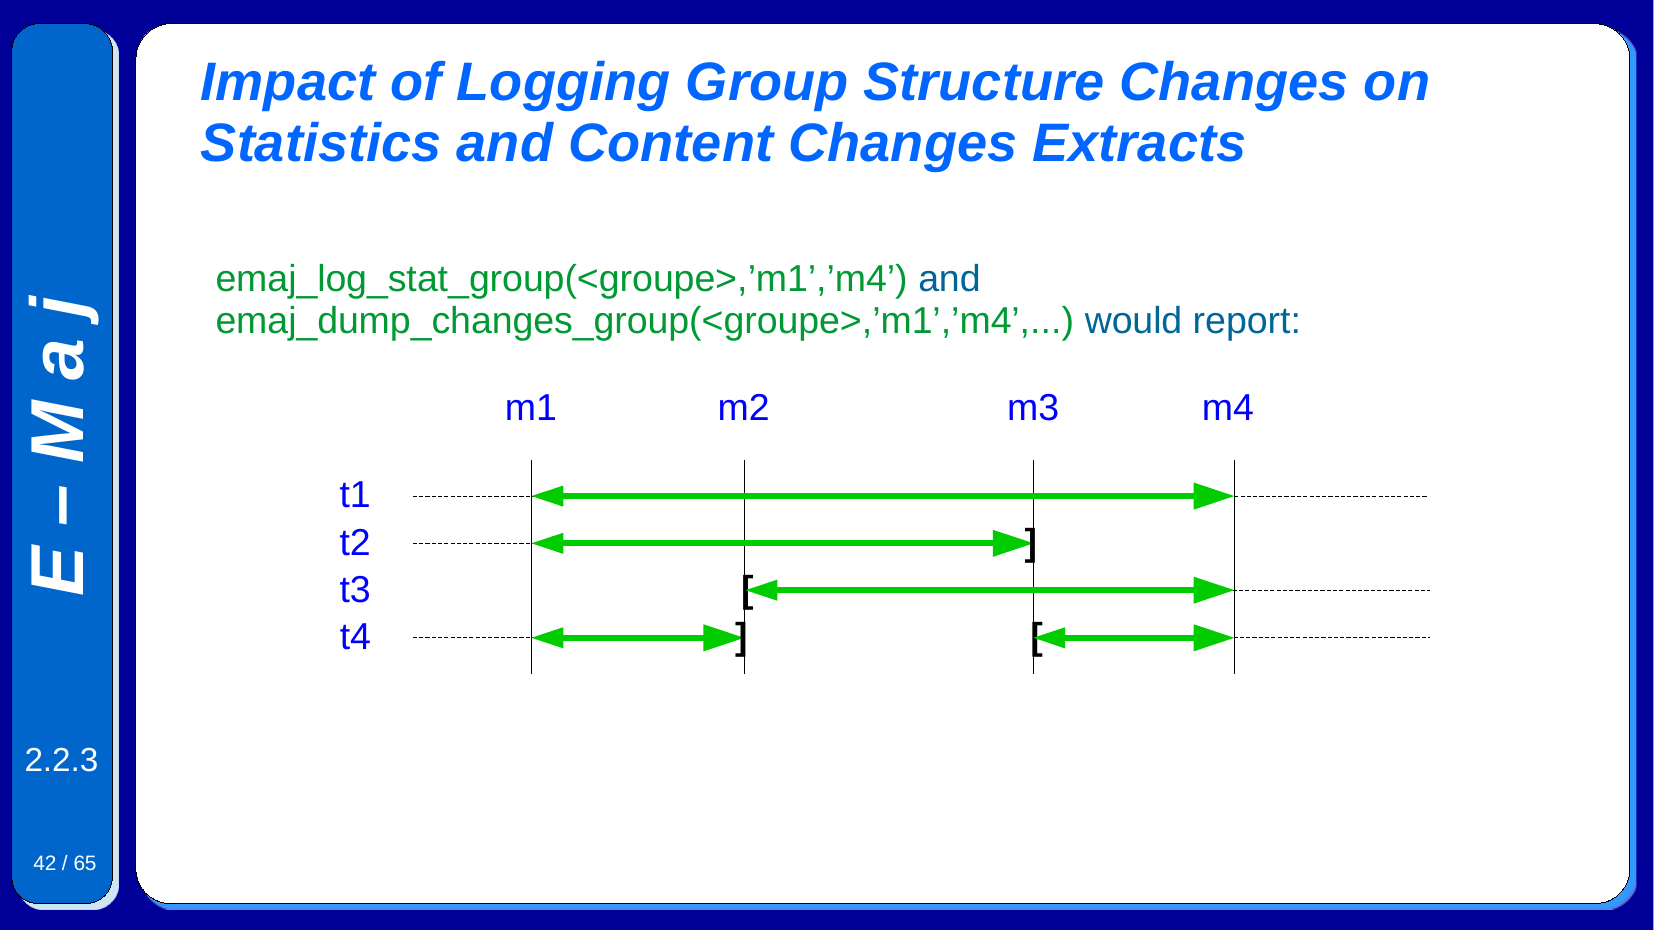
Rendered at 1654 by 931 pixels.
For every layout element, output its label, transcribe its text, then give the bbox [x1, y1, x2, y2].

title Impact of Logging Group Structure Changes on Statistics and Content Changes Extracts [200, 34, 1575, 191]
text_box m3 [992, 379, 1074, 436]
text_box t4 [324, 608, 386, 666]
text_box m1 [490, 379, 572, 436]
text_box ] [1009, 513, 1053, 571]
text_box t1 [324, 466, 386, 513]
text_box t3 [324, 561, 386, 608]
text_box m4 [1187, 379, 1269, 436]
text_box ] [720, 608, 763, 666]
text_box emaj_log_stat_group(<groupe>,’m1’,’m4’) and emaj_dump_changes_group(<groupe>,’m1’,’m4’,...) would report: [200, 250, 1319, 350]
text_box t2 [324, 513, 386, 561]
text_box [ [1015, 608, 1058, 666]
text_box m2 [702, 379, 785, 436]
text_box [ [726, 561, 769, 618]
